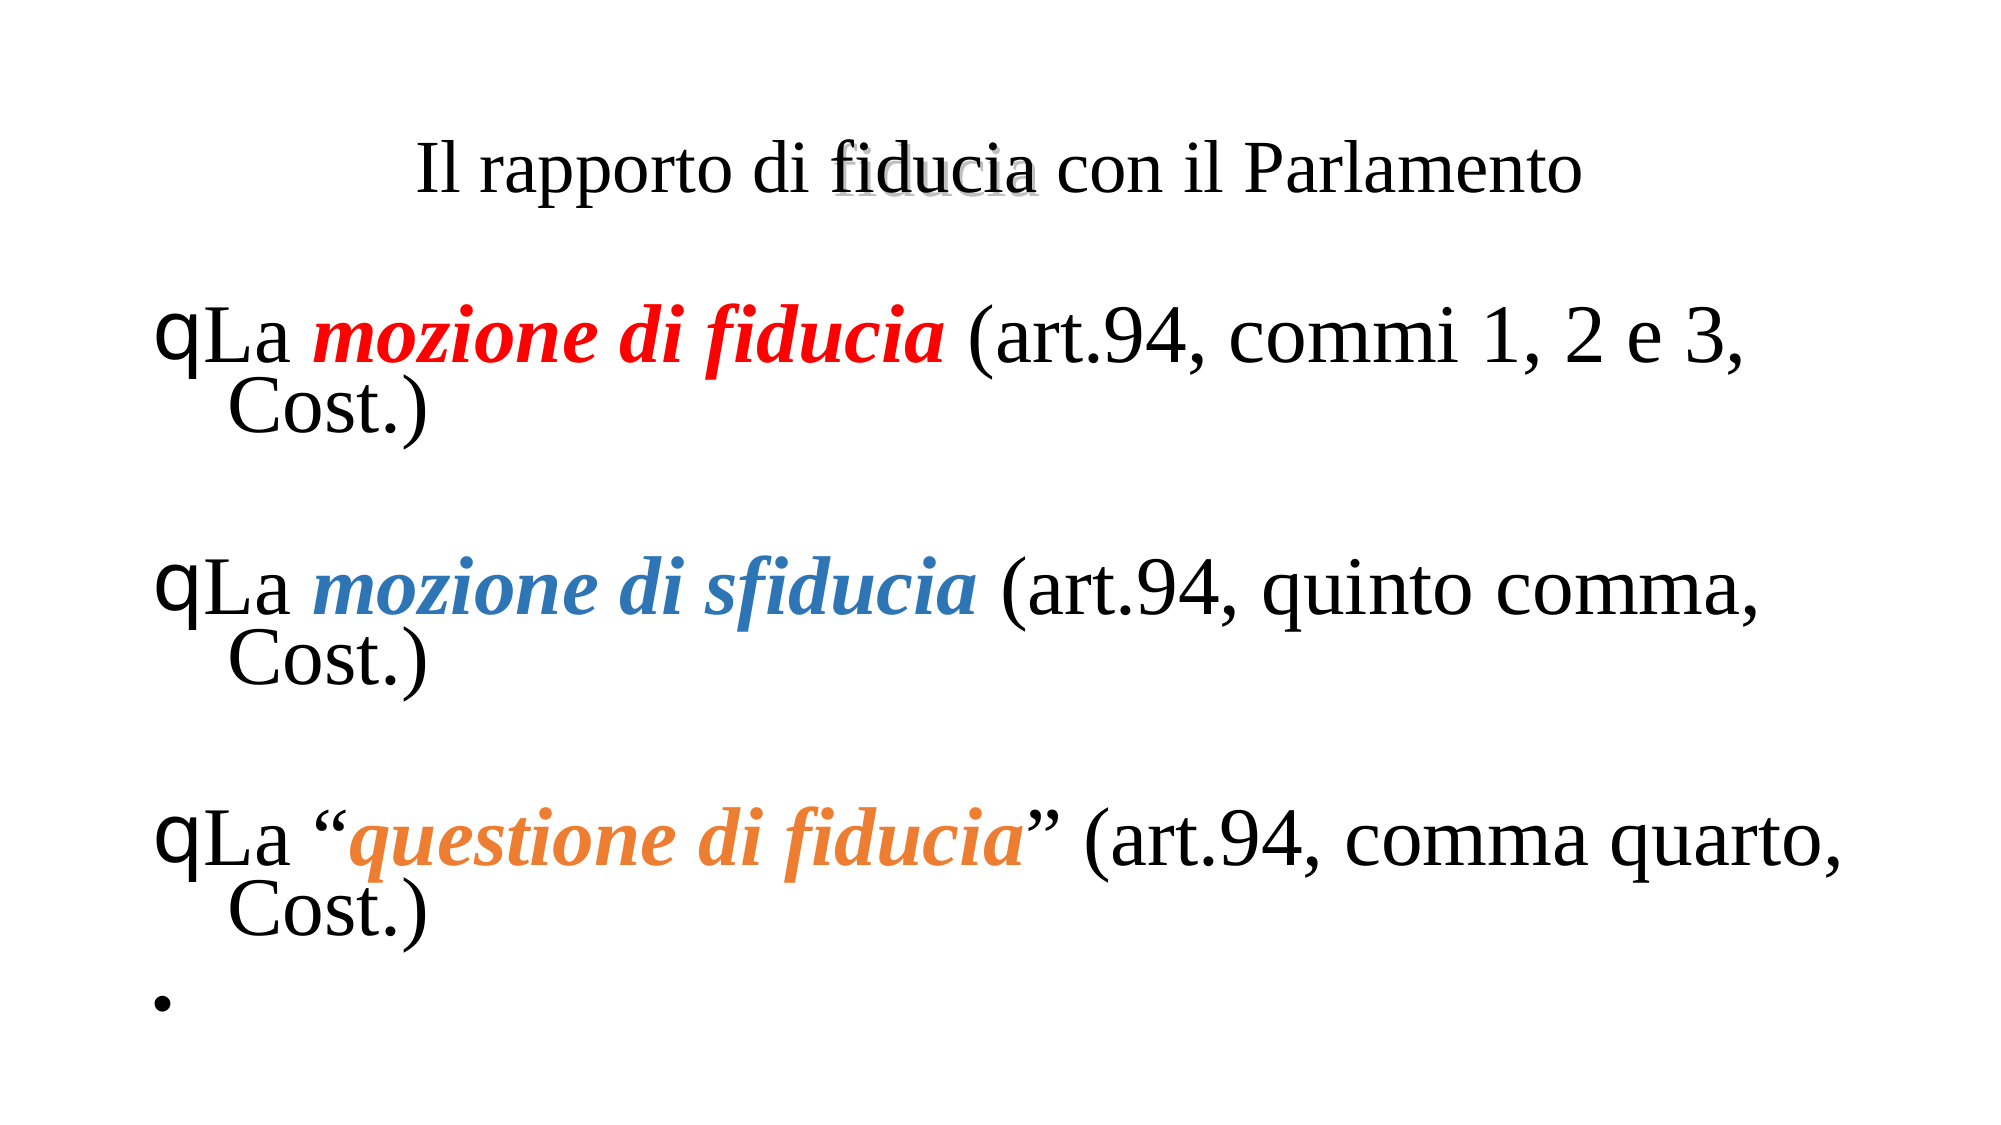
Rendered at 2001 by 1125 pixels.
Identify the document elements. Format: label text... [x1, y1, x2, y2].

title Il rapporto di fiducia con il Parlamento [137, 59, 1863, 278]
list La mozione di fiducia (art.94, commi 1, 2 e 3, Cost.) La mozione di sfiducia (art.94, quinto comma, Cost.) La “questione di fiducia” (art.94, comma quarto, Cost.) [137, 299, 1863, 1014]
